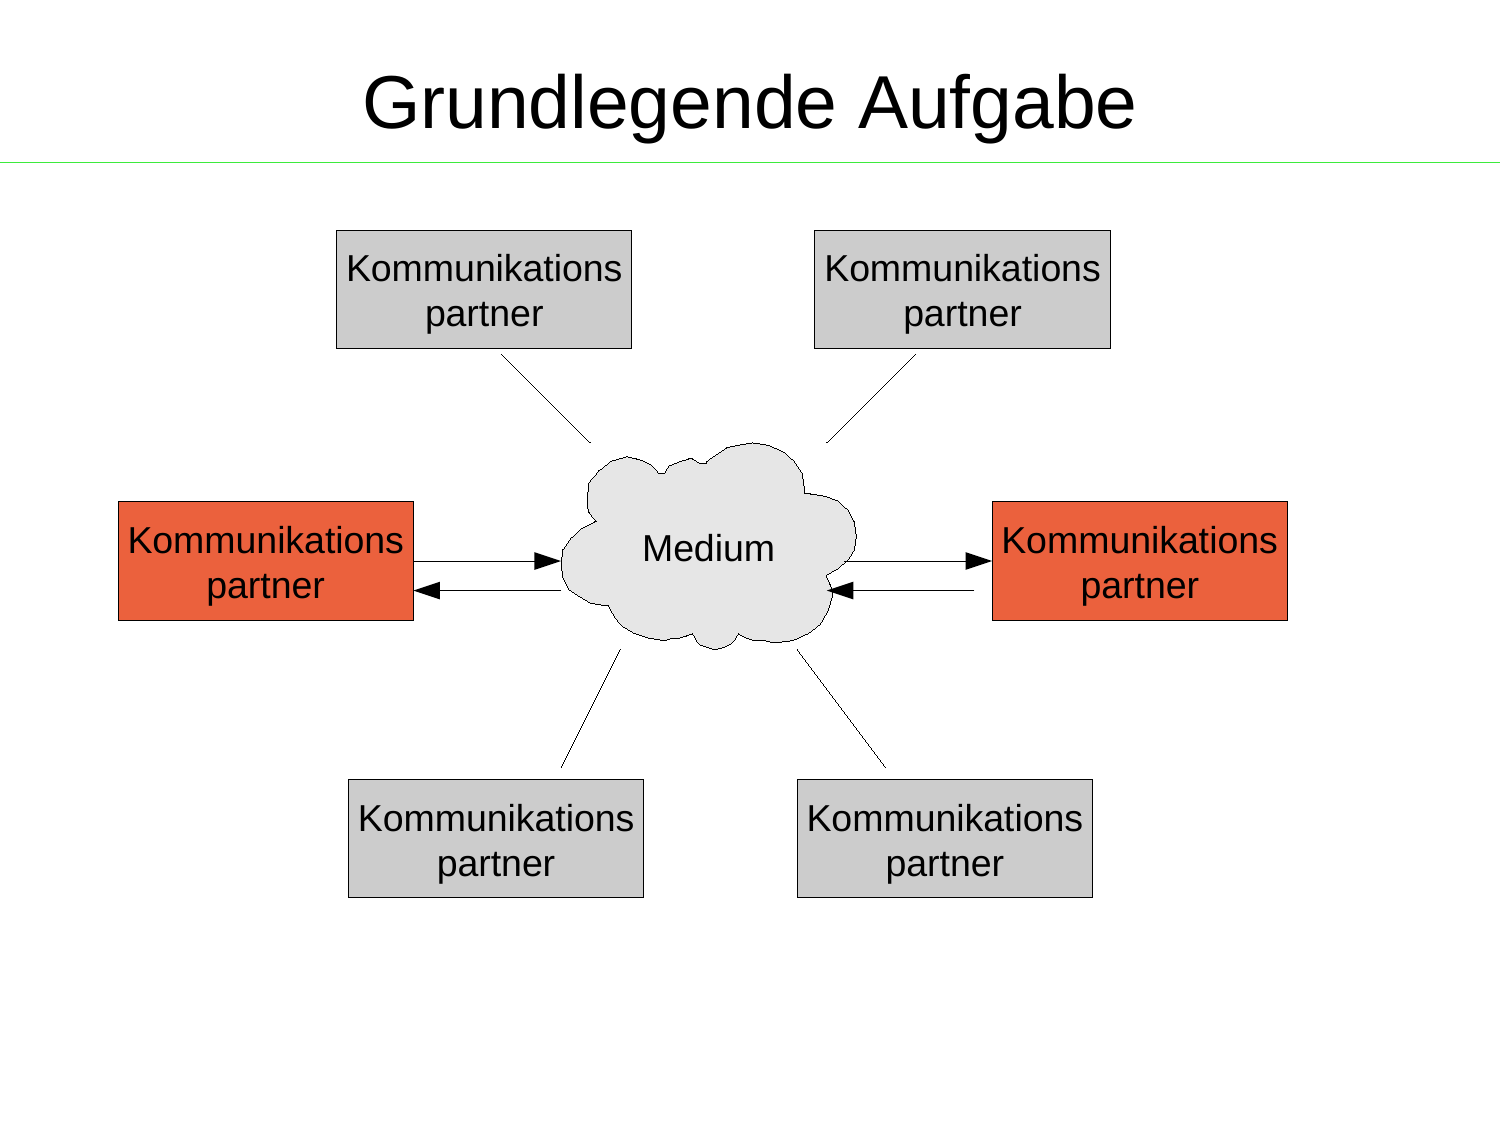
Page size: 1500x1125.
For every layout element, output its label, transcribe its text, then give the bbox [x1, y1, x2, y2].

text_box Kommunikations partner [992, 501, 1288, 621]
text_box Kommunikations partner [814, 230, 1111, 349]
title Grundlegende Aufgabe [75, 49, 1426, 156]
text_box Kommunikations partner [797, 779, 1093, 898]
text_box Kommunikations partner [118, 501, 414, 621]
text_box Medium [561, 442, 857, 650]
text_box Kommunikations partner [336, 230, 632, 349]
text_box Kommunikations partner [348, 779, 644, 898]
